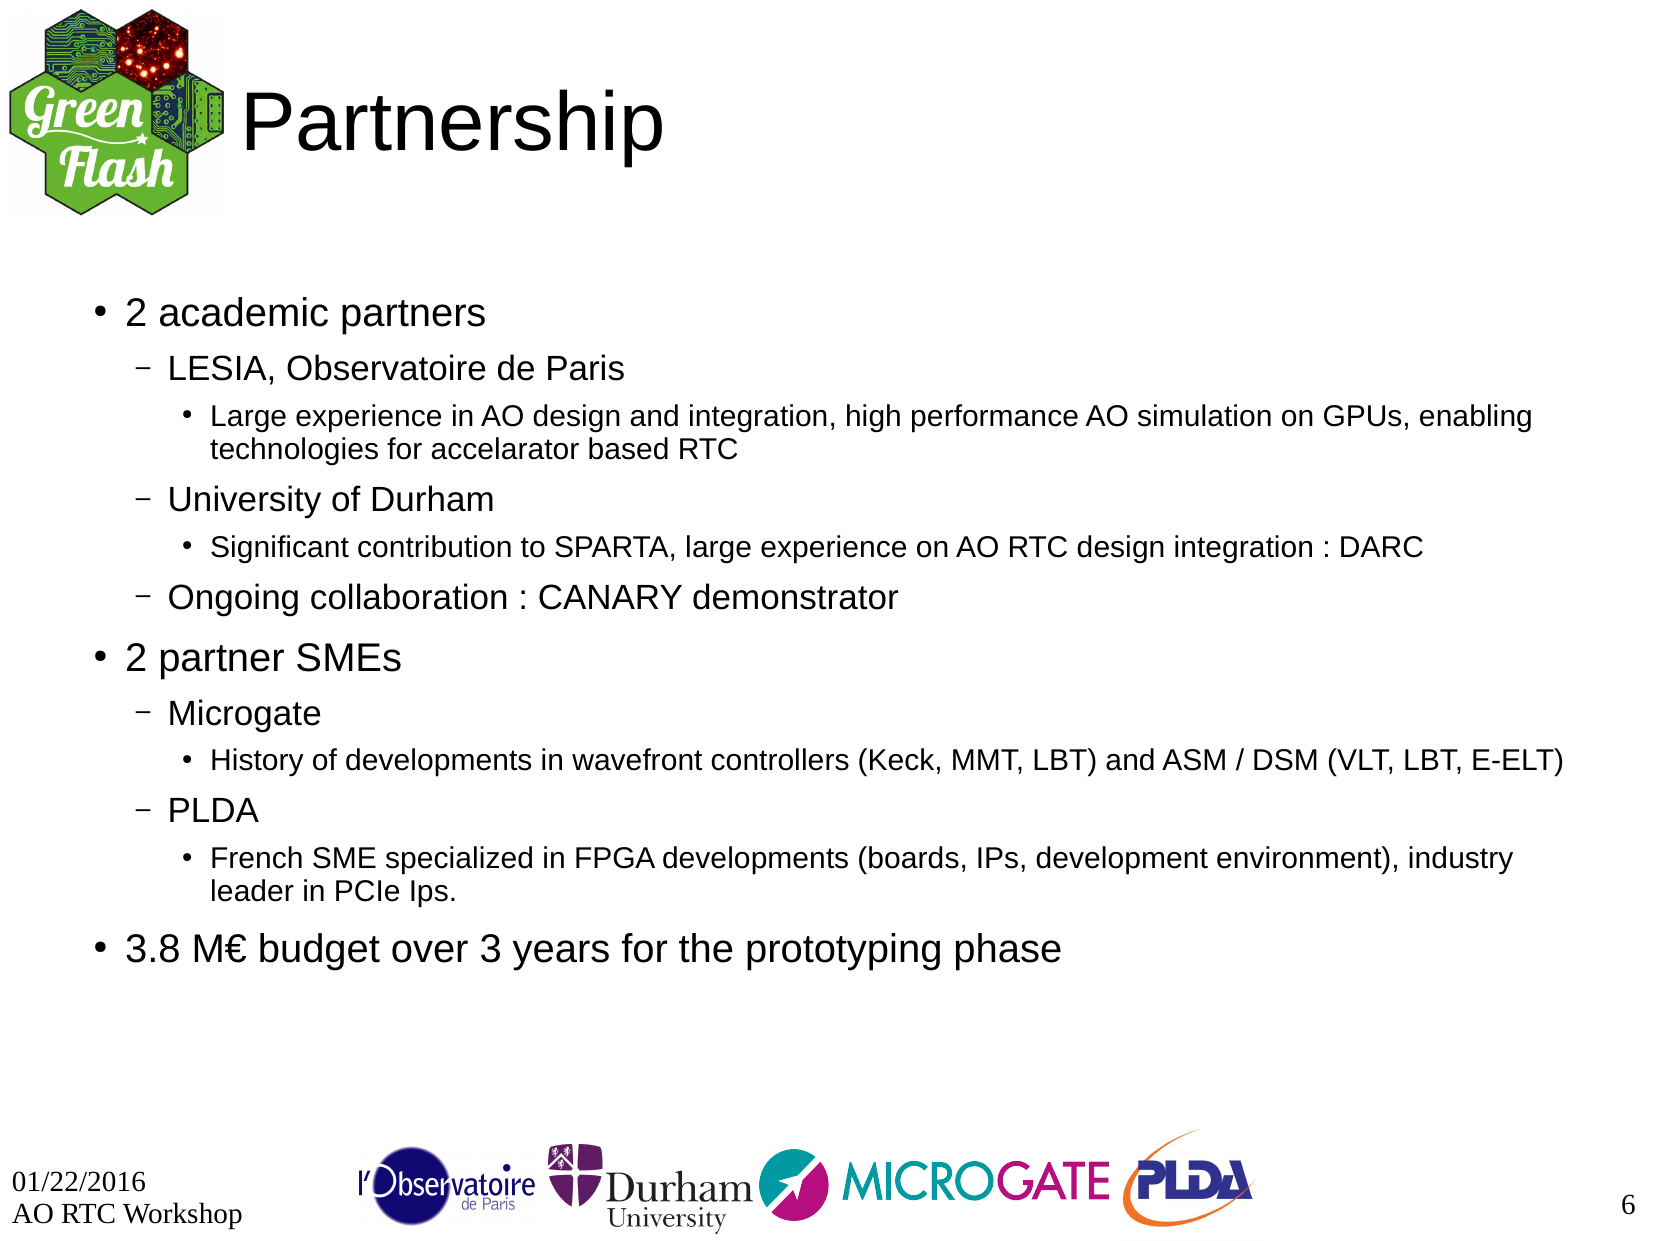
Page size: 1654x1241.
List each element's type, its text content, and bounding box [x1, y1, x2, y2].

picture [1120, 1109, 1263, 1241]
picture [548, 1144, 753, 1234]
picture [359, 1143, 535, 1229]
picture [7, 9, 227, 216]
title Partnership [240, 17, 1571, 226]
list 2 academic partners LESIA, Observatoire de Paris Large experience in AO design and integration, high performance AO simulation on GPUs, enabling technologies for accelarator based RTC University of Durham Significant contribution to SPARTA, large experience on AO RTC design integration : DARC Ongoing collaboration : CANARY demonstrator 2 partner SMEs Microgate History of developments in wavefront controllers (Keck, MMT, LBT) and ASM / DSM (VLT, LBT, E-ELT) PLDA French SME specialized in FPGA developments (boards, IPs, development environment), industry leader in PCIe Ips. 3.8 M€ budget over 3 years for the prototyping phase [82, 290, 1571, 1010]
picture [759, 1149, 1109, 1221]
